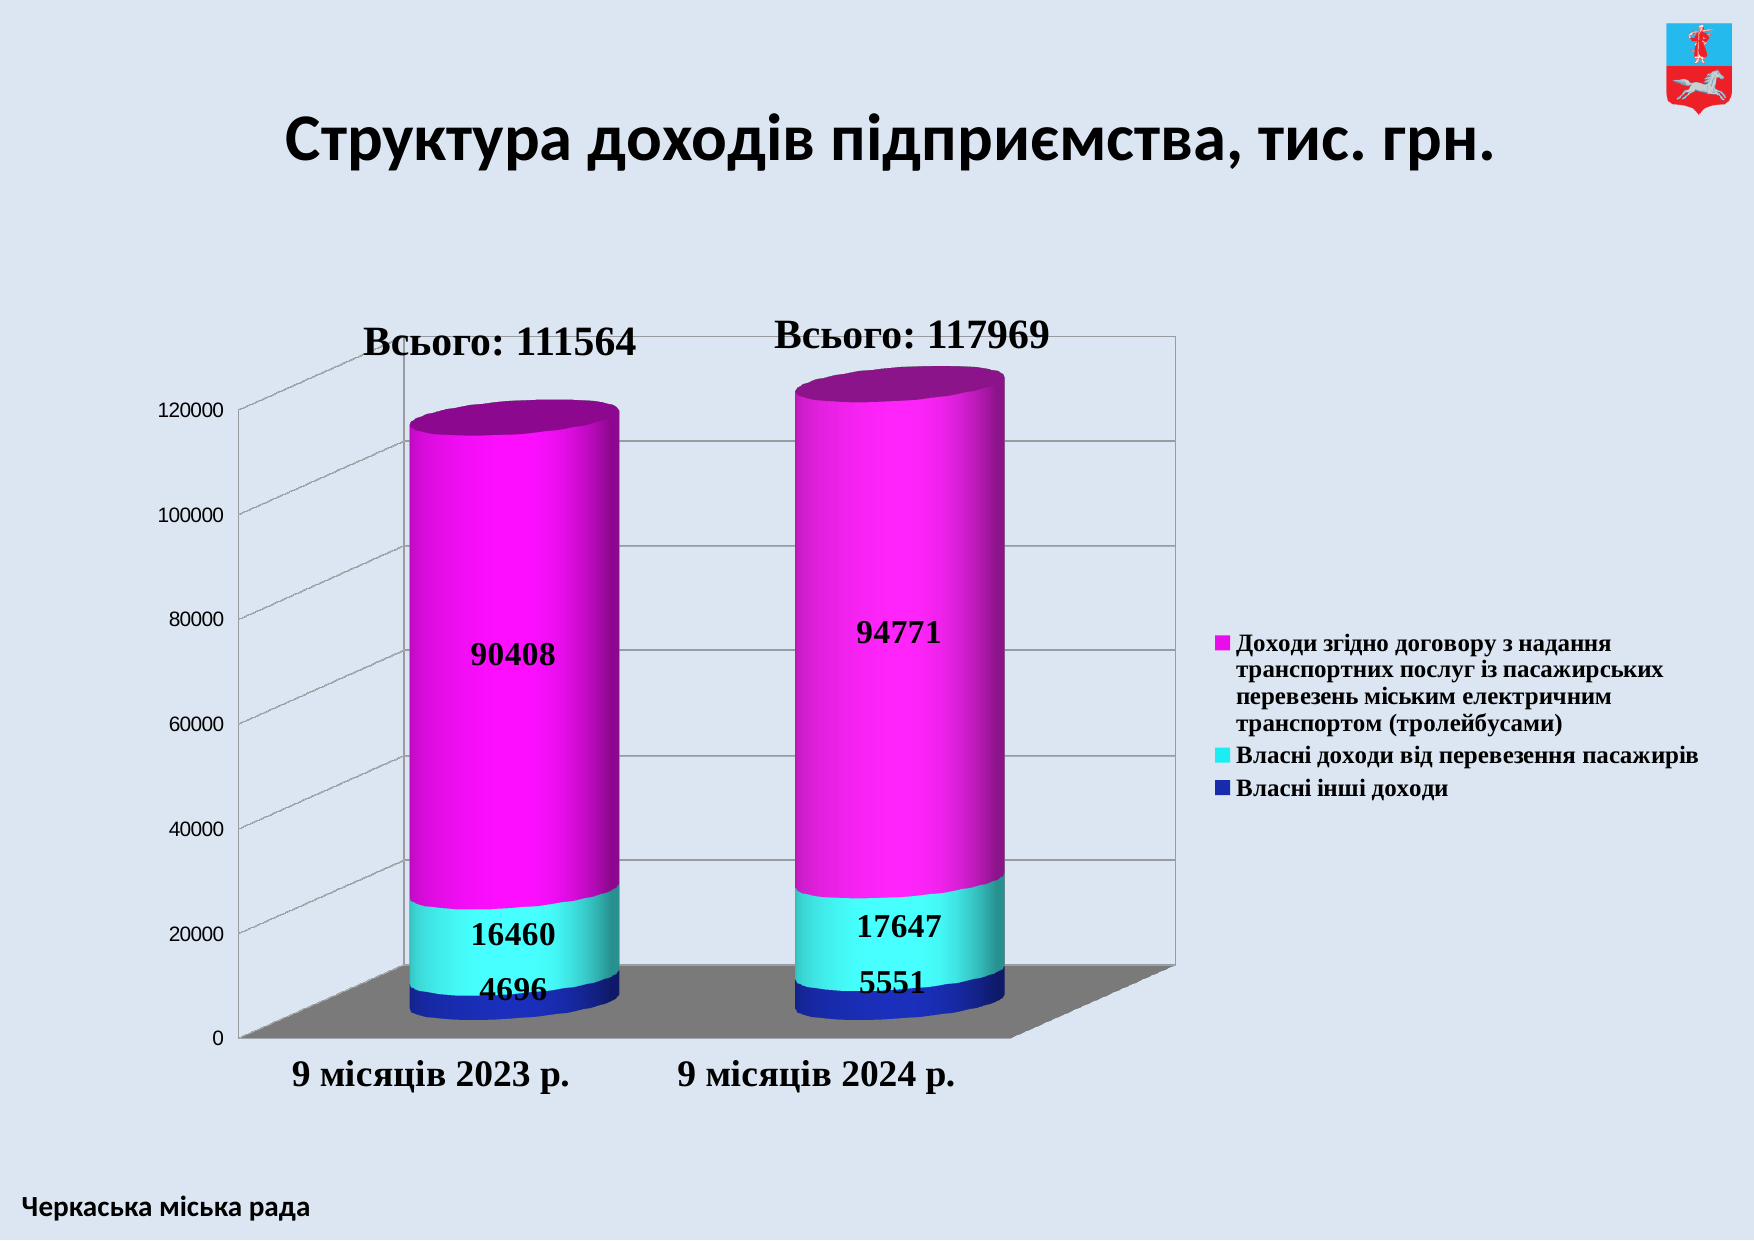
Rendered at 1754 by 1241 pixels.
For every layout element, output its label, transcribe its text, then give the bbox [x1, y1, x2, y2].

text_box Всього: 111564 [348, 307, 726, 372]
text_box Всього: 117969 [759, 300, 1175, 365]
text_box Структура доходів підприємства, тис. грн. [260, 87, 1524, 182]
text_box 5551 [844, 956, 945, 1009]
picture [1663, 20, 1734, 117]
text_box Черкаська міська рада [7, 1180, 380, 1230]
chart [125, 316, 1721, 1114]
